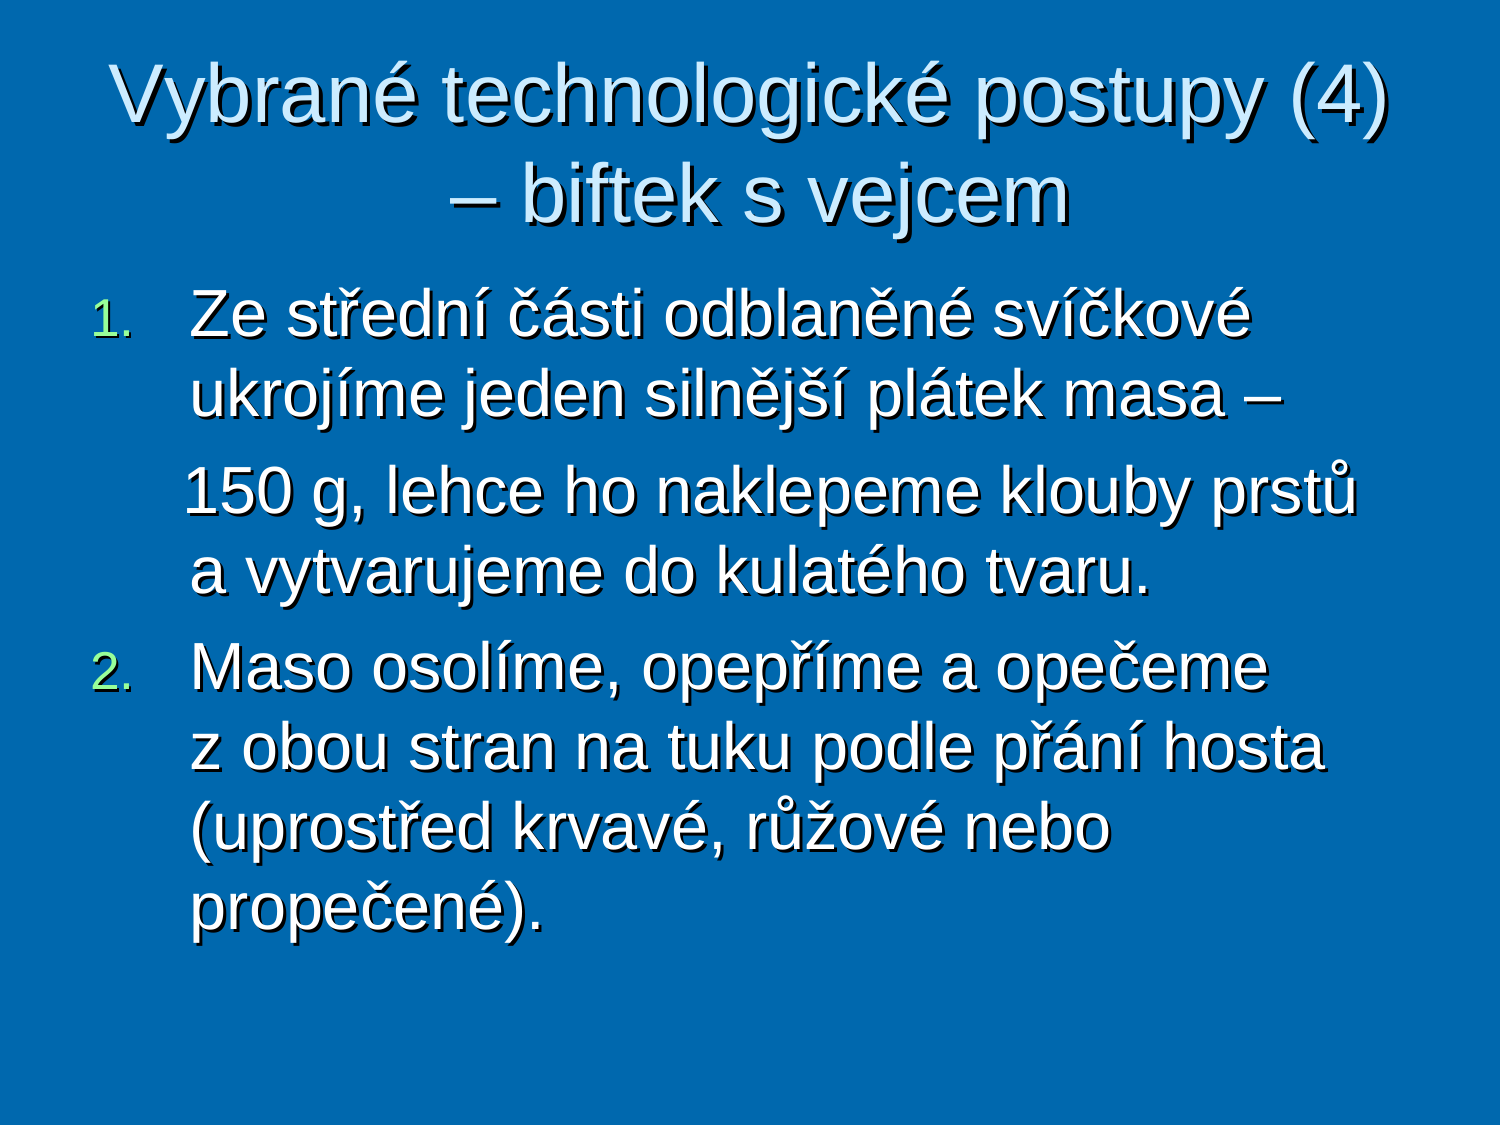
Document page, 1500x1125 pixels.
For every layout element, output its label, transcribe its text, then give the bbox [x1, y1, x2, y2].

list Ze střední části odblaněné svíčkové ukrojíme jeden silnější plátek masa – 150 g, lehce ho naklepeme klouby prstů a vytvarujeme do kulatého tvaru. Maso osolíme, opepříme a opečeme z obou stran na tuku podle přání hosta (uprostřed krvavé, růžové nebo propečené). [75, 262, 1426, 1006]
title Vybrané technologické postupy (4) – biftek s vejcem [75, 31, 1426, 247]
